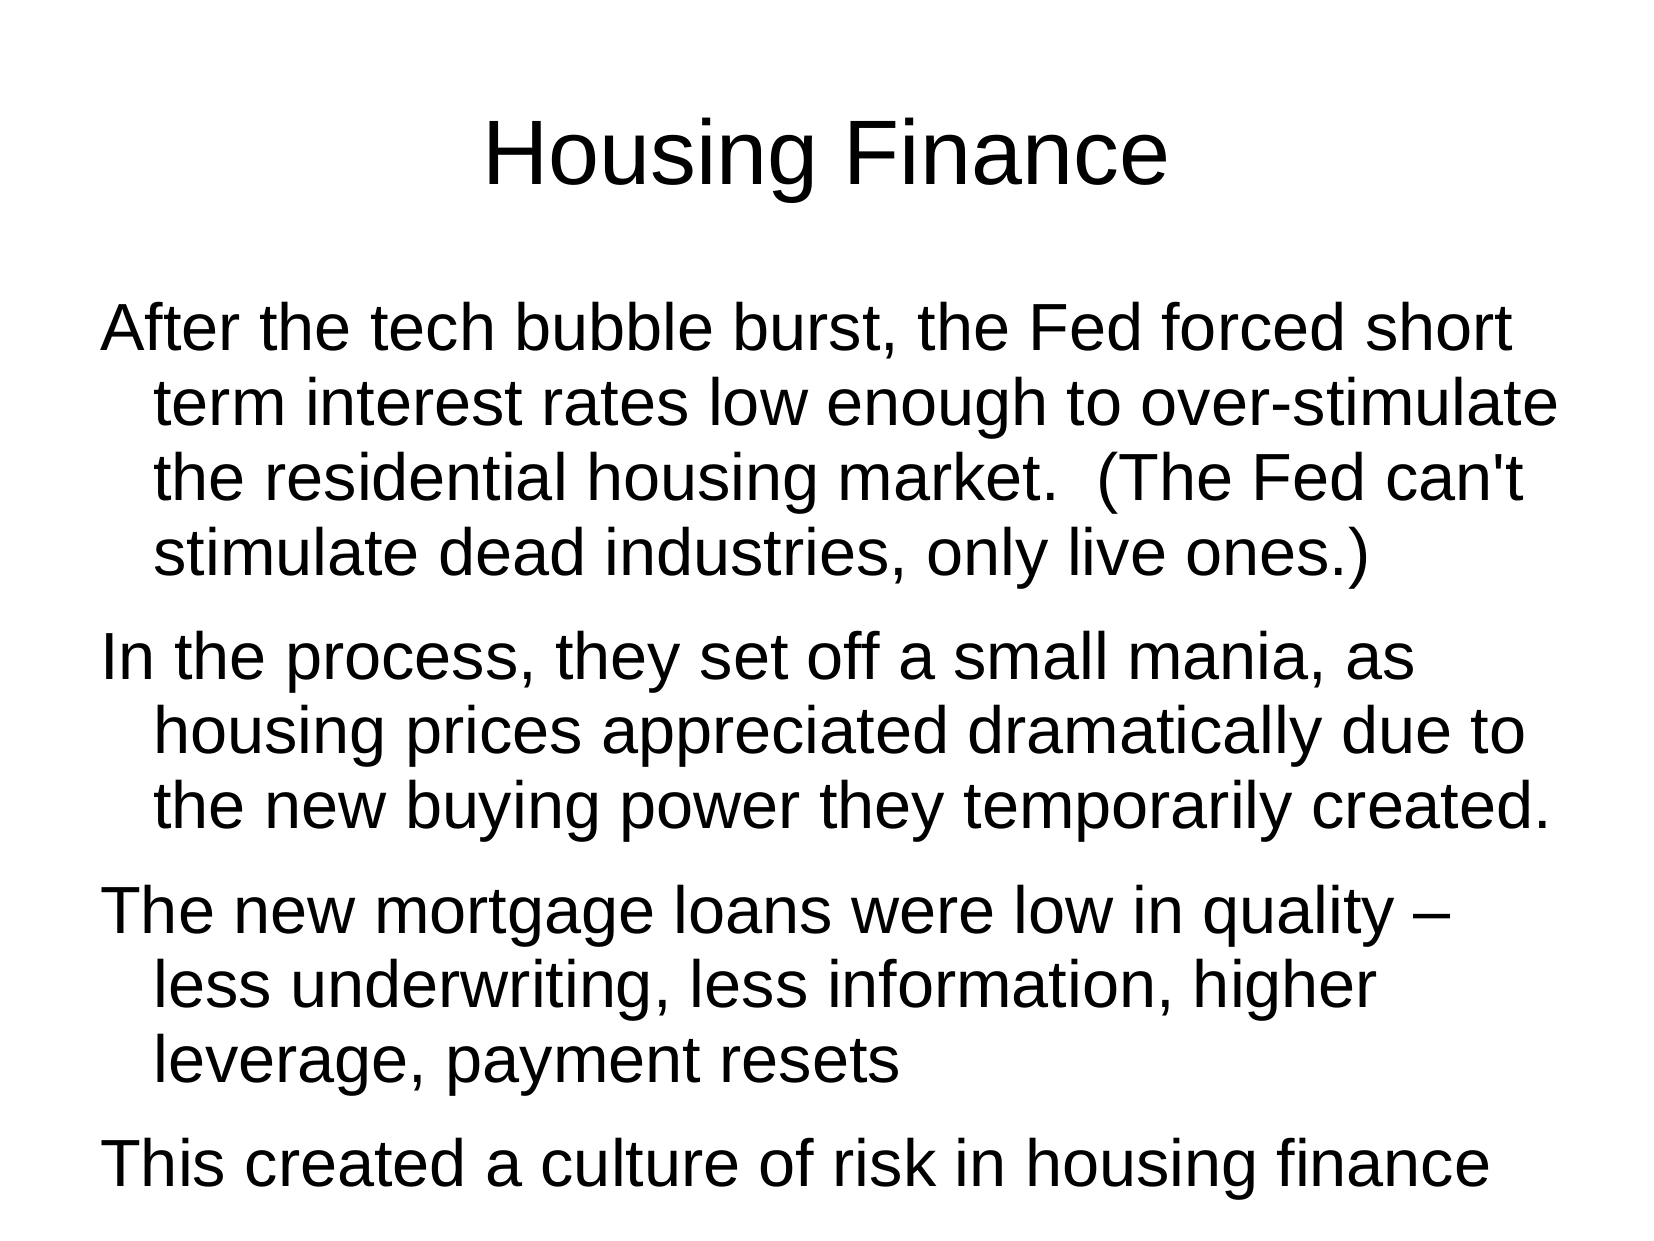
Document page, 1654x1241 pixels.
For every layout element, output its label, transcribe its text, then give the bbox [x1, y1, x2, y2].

list After the tech bubble burst, the Fed forced short term interest rates low enough to over-stimulate the residential housing market. (The Fed can't stimulate dead industries, only live ones.) In the process, they set off a small mania, as housing prices appreciated dramatically due to the new buying power they temporarily created. The new mortgage loans were low in quality – less underwriting, less information, higher leverage, payment resets This created a culture of risk in housing finance [82, 290, 1571, 1202]
title Housing Finance [82, 56, 1571, 250]
